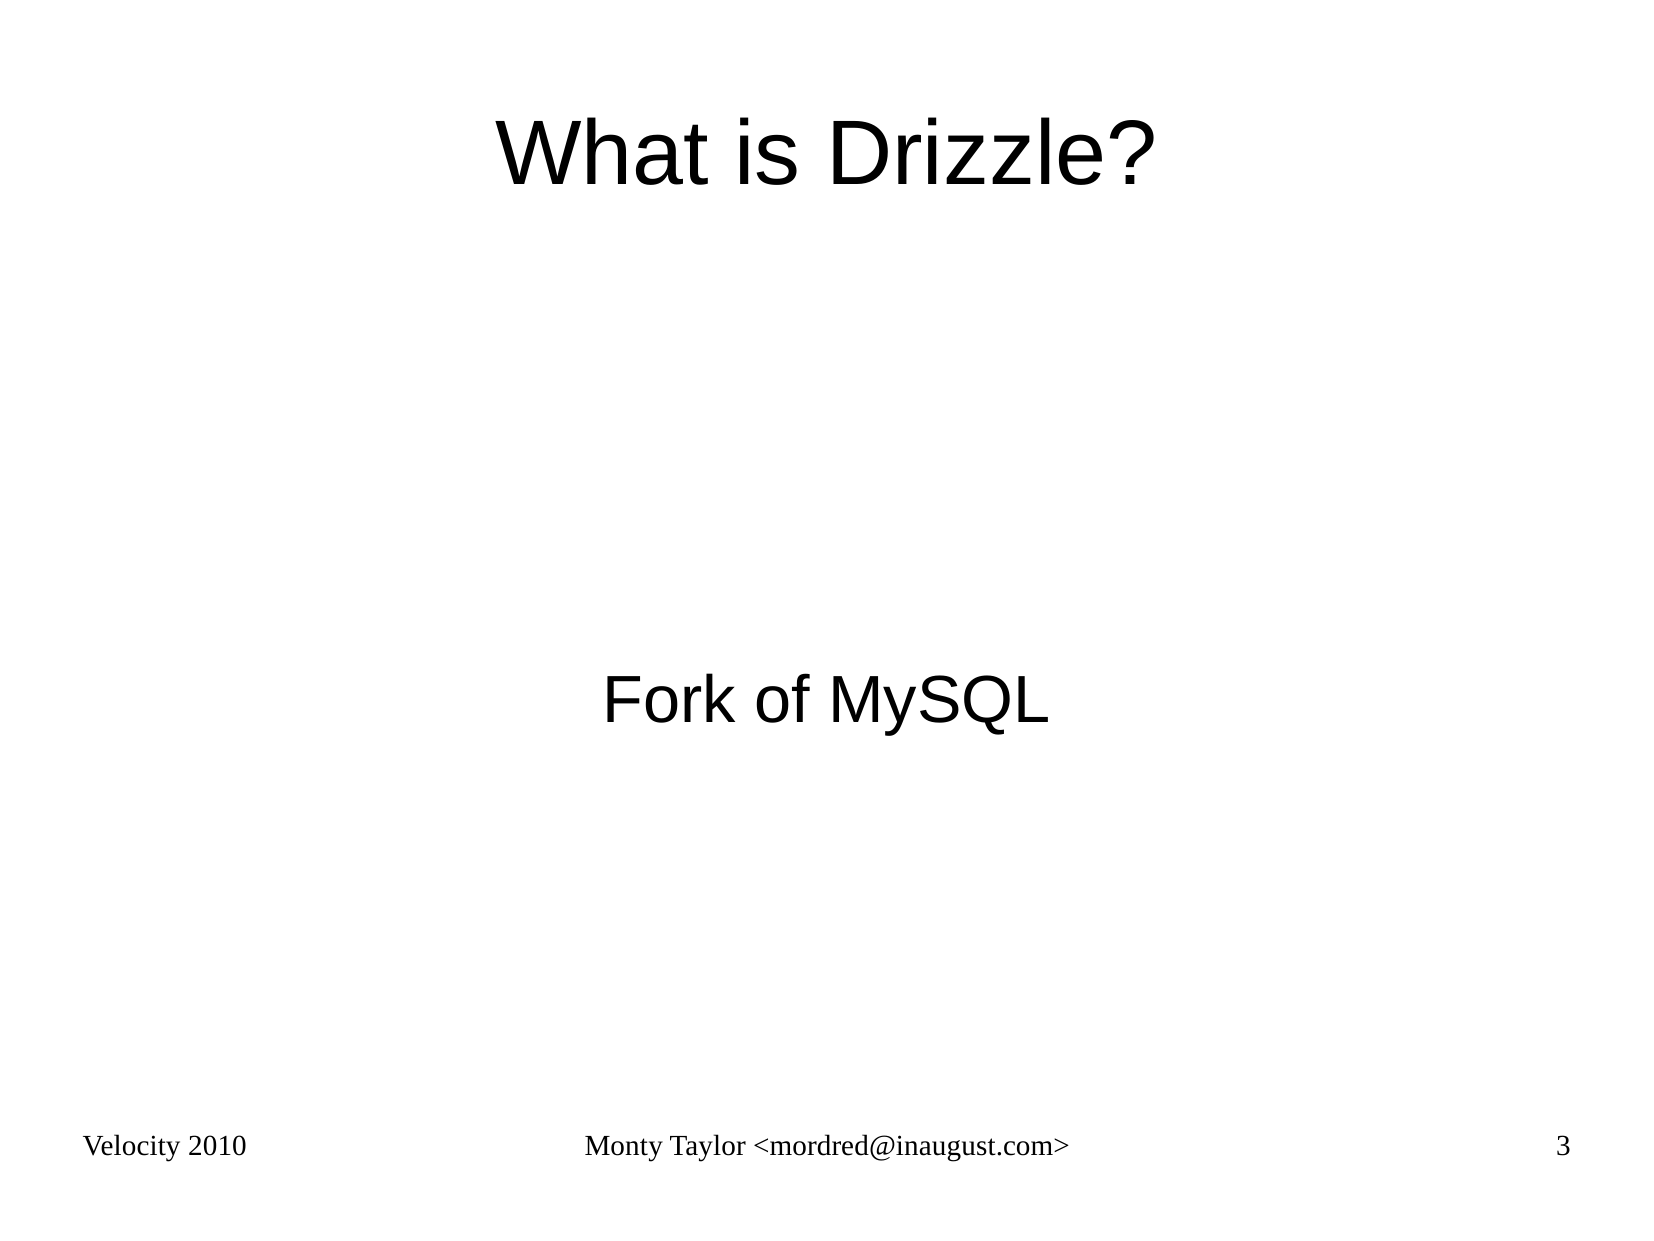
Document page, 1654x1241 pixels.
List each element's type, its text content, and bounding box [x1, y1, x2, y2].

subtitle Fork of MySQL [82, 297, 1571, 1102]
title What is Drizzle? [82, 56, 1571, 250]
